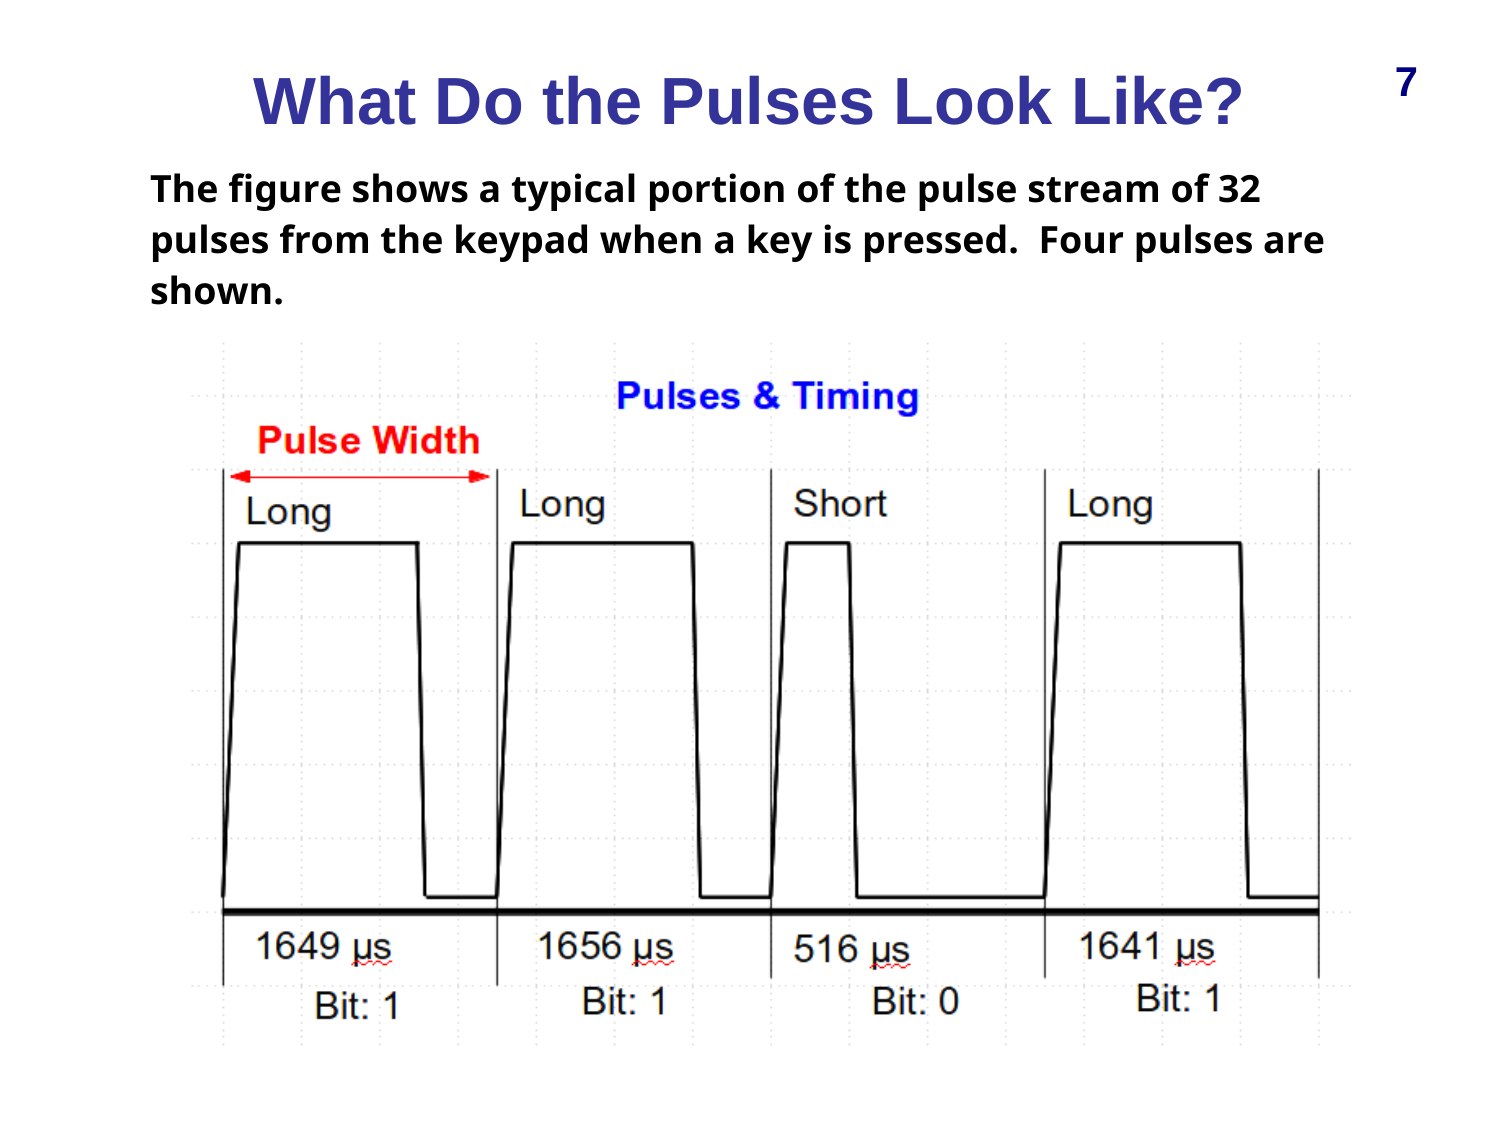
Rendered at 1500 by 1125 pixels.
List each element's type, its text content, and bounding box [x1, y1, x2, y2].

text_box 7 [1350, 47, 1463, 113]
title What Do the Pulses Look Like? [75, 52, 1426, 150]
subtitle The figure shows a typical portion of the pulse stream of 32 pulses from the keypad when a key is pressed. Four pulses are shown. [150, 178, 1351, 300]
picture [187, 337, 1351, 1051]
